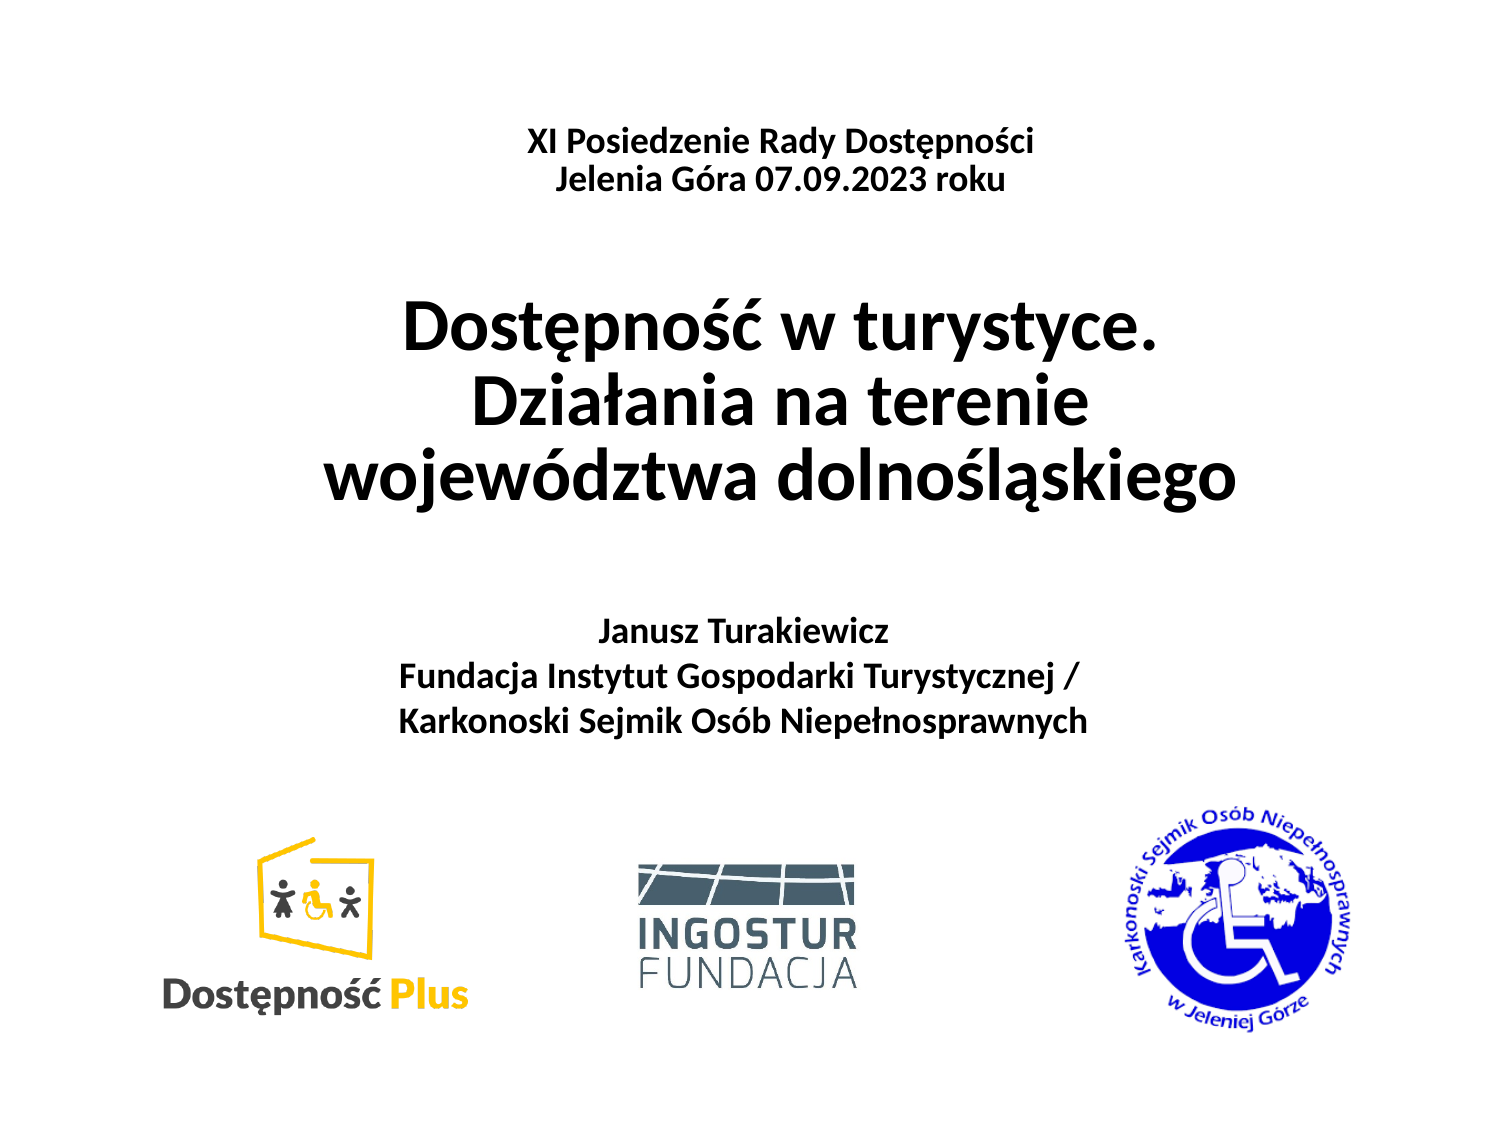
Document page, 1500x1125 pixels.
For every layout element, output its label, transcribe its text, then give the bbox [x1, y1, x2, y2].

text_box XI Posiedzenie Rady Dostępności Jelenia Góra 07.09.2023 roku [159, 118, 1404, 209]
picture [139, 819, 491, 1033]
picture [604, 836, 884, 1016]
picture [1113, 795, 1363, 1046]
text_box Dostępność w turystyce. Działania na terenie województwa dolnośląskiego [139, 287, 1424, 528]
text_box Janusz Turakiewicz Fundacja Instytut Gospodarki Turystycznej / Karkonoski Sejmik Osób Niepełnosprawnych [171, 562, 1317, 760]
